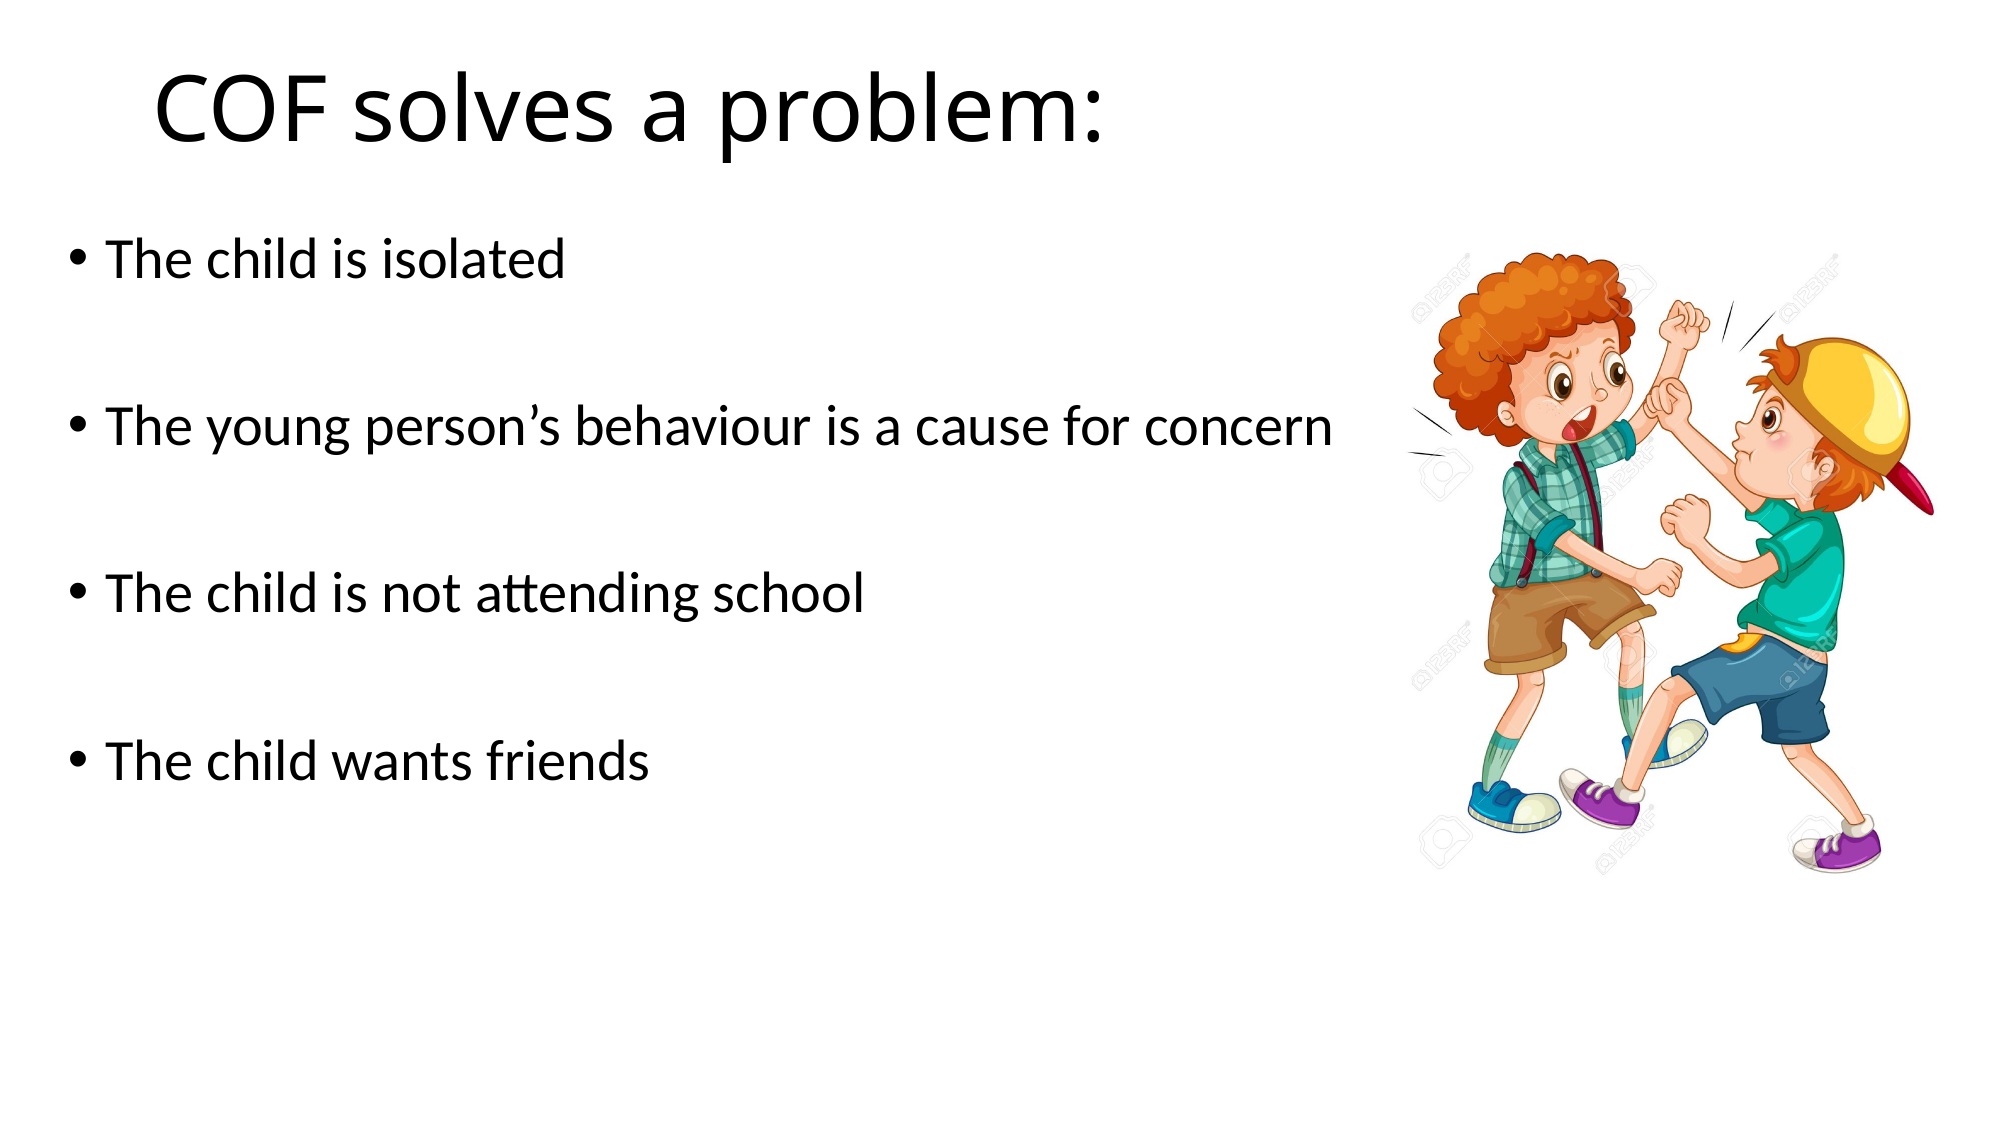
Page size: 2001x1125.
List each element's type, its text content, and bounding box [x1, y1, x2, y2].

picture [1392, 237, 1948, 888]
list The child is isolated The young person’s behaviour is a cause for concern The child is not attending school The child wants friends [52, 220, 1778, 935]
title COF solves a problem: [137, 3, 1863, 221]
